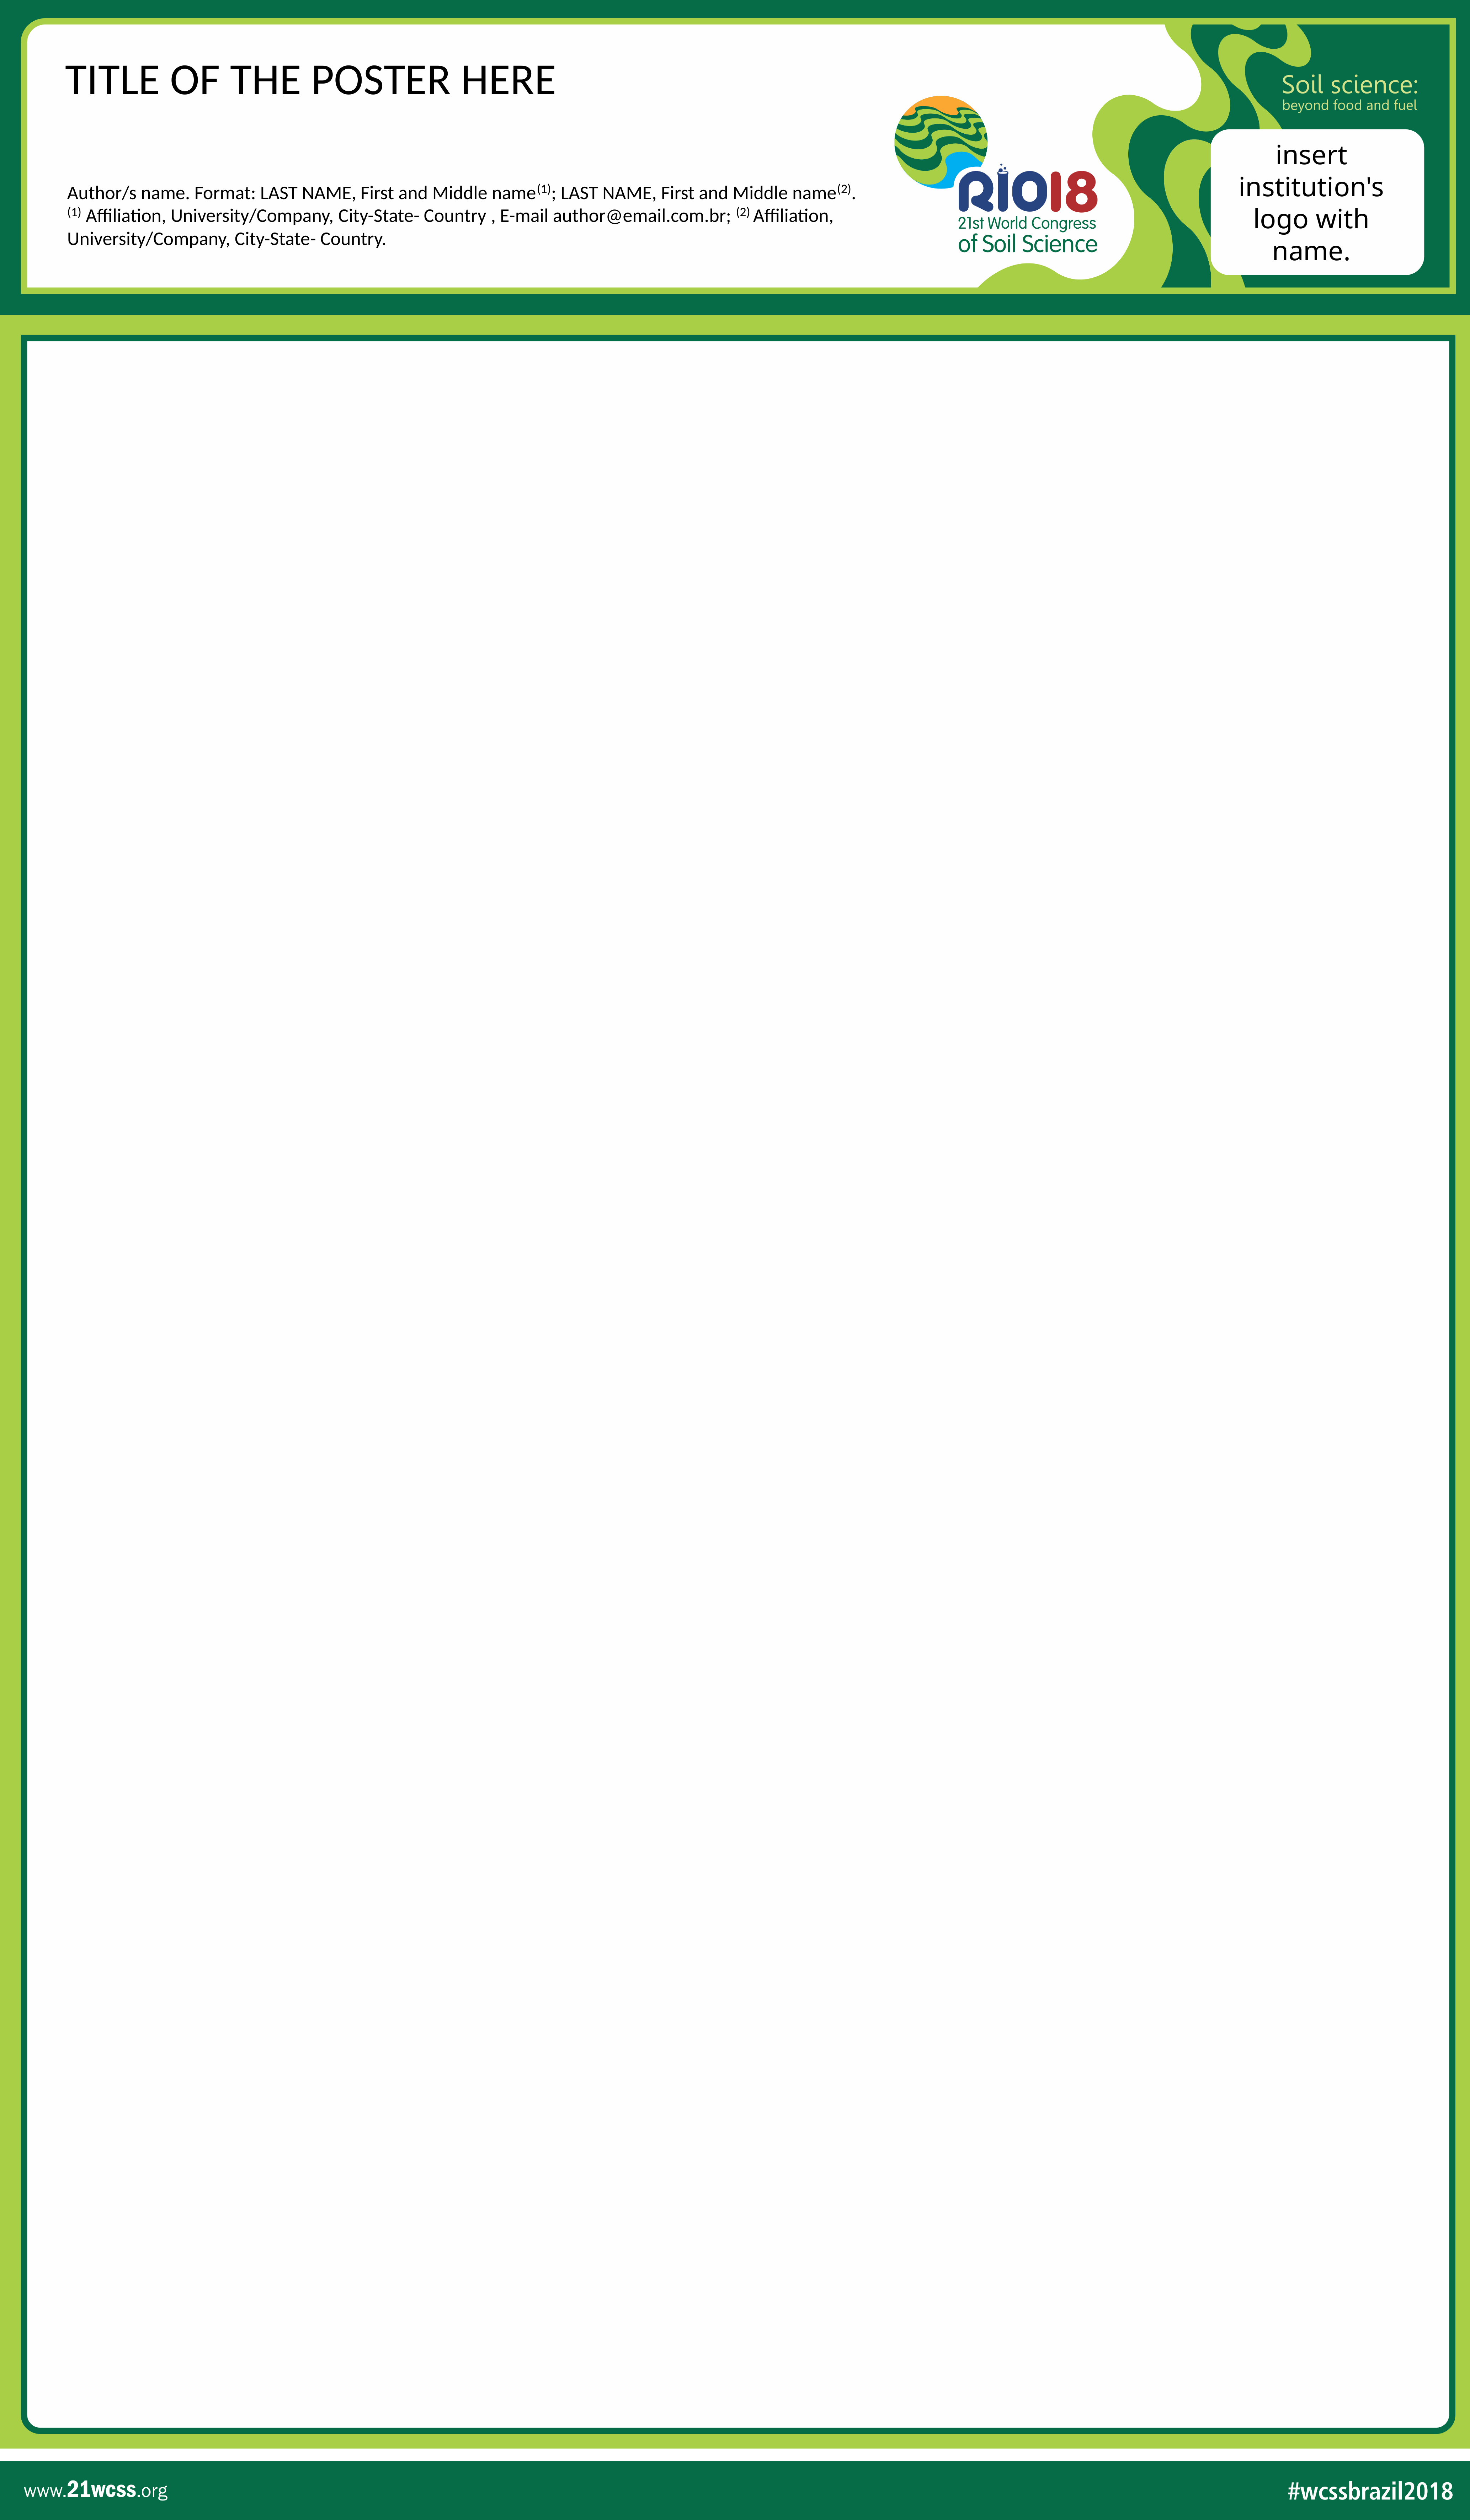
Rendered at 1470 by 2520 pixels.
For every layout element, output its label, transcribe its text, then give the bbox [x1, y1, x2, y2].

text_box TITLE OF THE POSTER HERE [60, 47, 917, 106]
text_box insert institution's logo with name. [1213, 135, 1411, 268]
picture [0, 0, 1470, 2520]
text_box Author/s name. Format: LAST NAME, First and Middle name(1); LAST NAME, First and Middle name(2). (1) Affiliation, University/Company, City-State- Country , E-mail author@email.com.br; (2) Affiliation, University/Company, City-State- Country. [62, 177, 944, 252]
